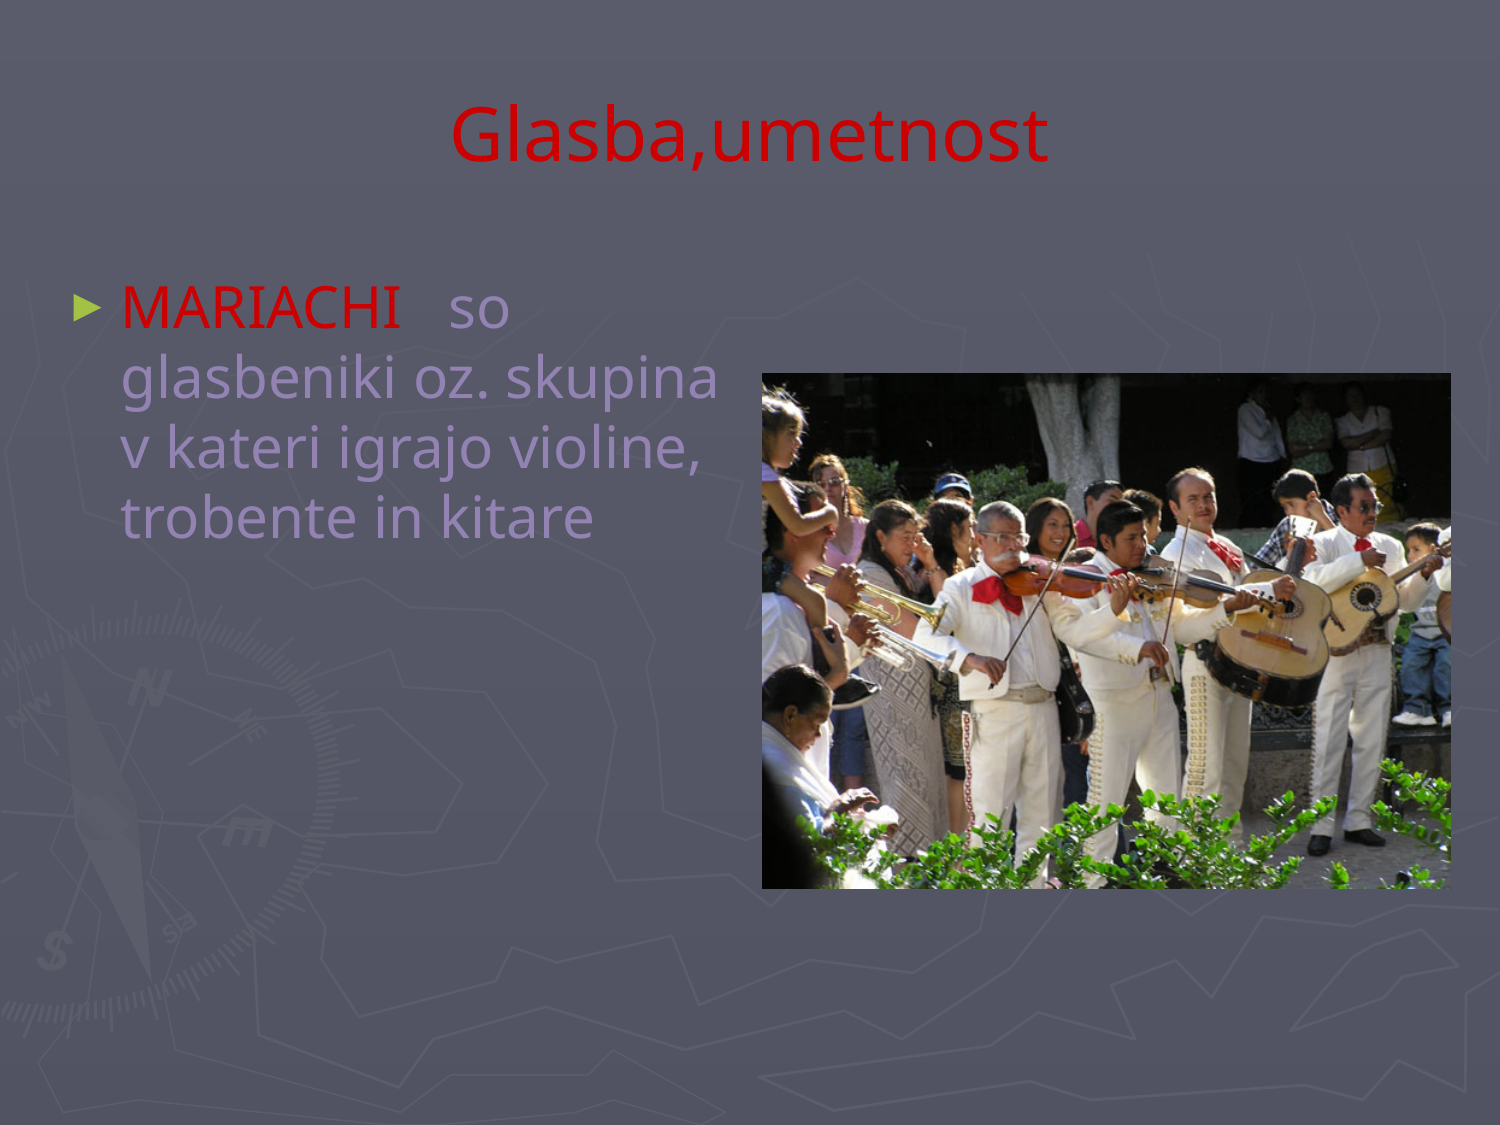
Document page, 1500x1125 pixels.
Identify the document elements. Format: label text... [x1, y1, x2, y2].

list MARIACHI so glasbeniki oz. skupina v kateri igrajo violine, trobente in kitare [49, 262, 738, 1001]
picture [762, 373, 1451, 889]
title Glasba,umetnost [49, 37, 1451, 225]
